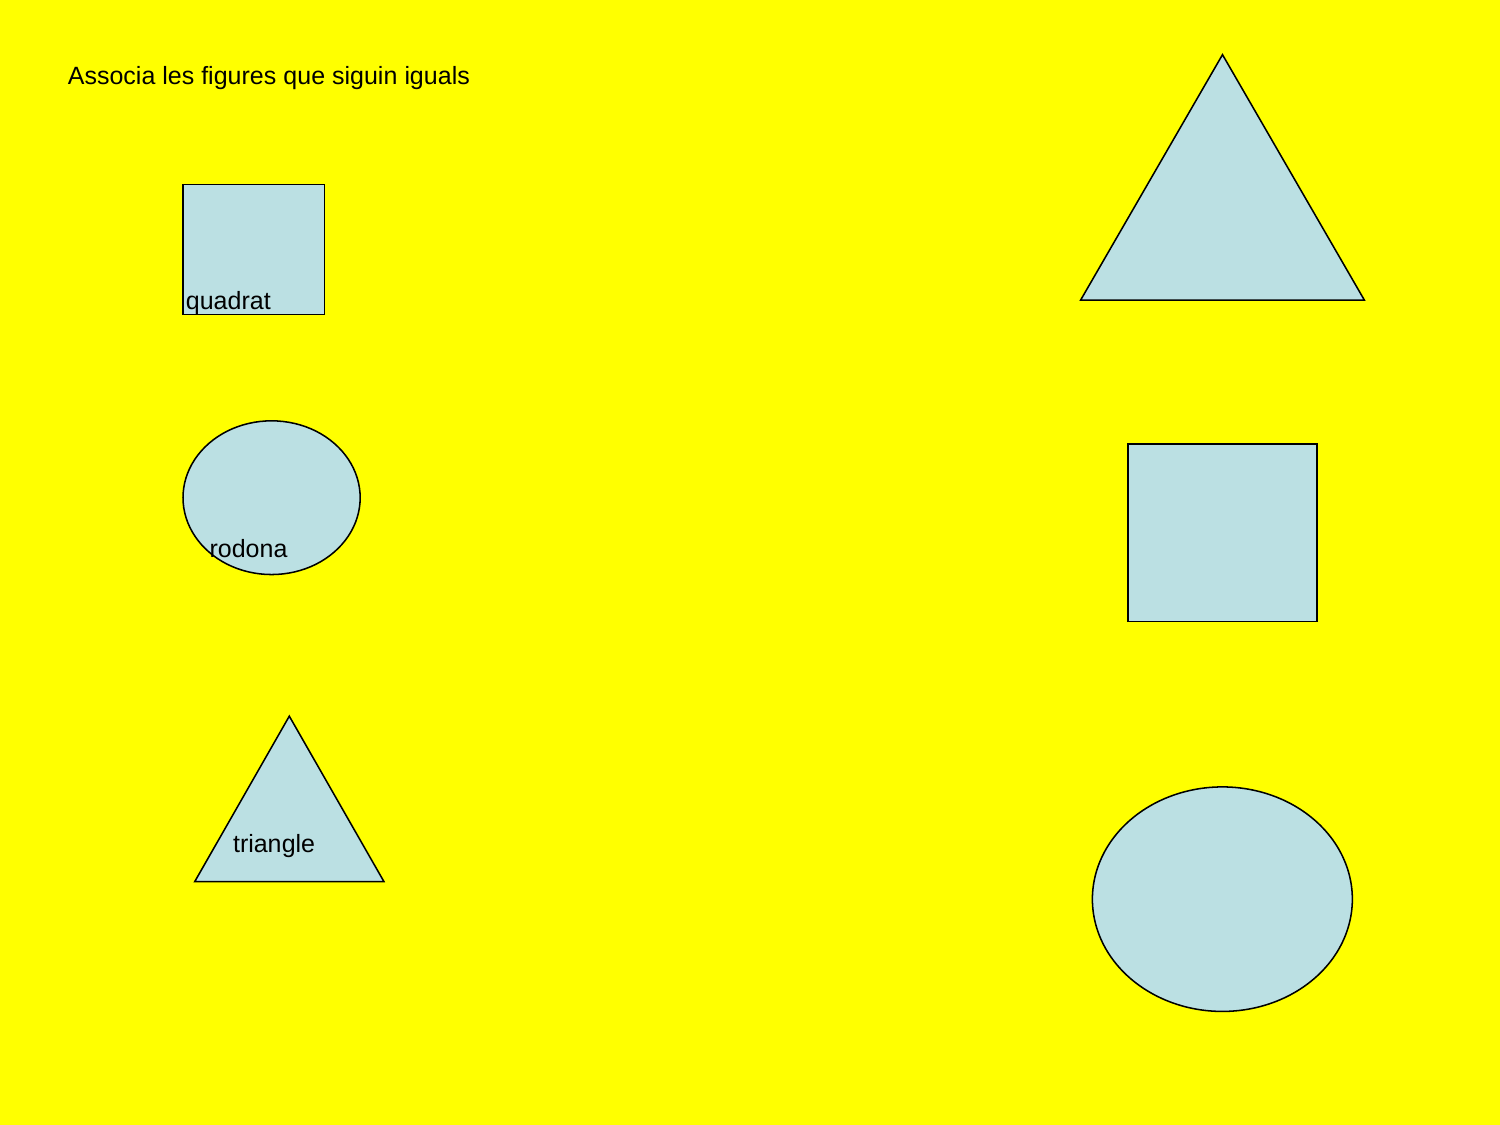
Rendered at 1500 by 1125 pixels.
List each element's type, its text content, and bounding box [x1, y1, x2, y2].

text_box [1092, 786, 1353, 1012]
text_box [1128, 444, 1318, 622]
text_box [245, 571, 299, 575]
text_box [194, 840, 384, 882]
text_box quadrat [171, 278, 443, 323]
text_box triangle [218, 822, 373, 866]
text_box [1080, 54, 1365, 301]
text_box Associa les figures que siguin iguals [53, 54, 597, 99]
text_box [183, 420, 361, 535]
text_box rodona [194, 527, 384, 571]
text_box [183, 184, 325, 278]
text_box [228, 716, 350, 822]
